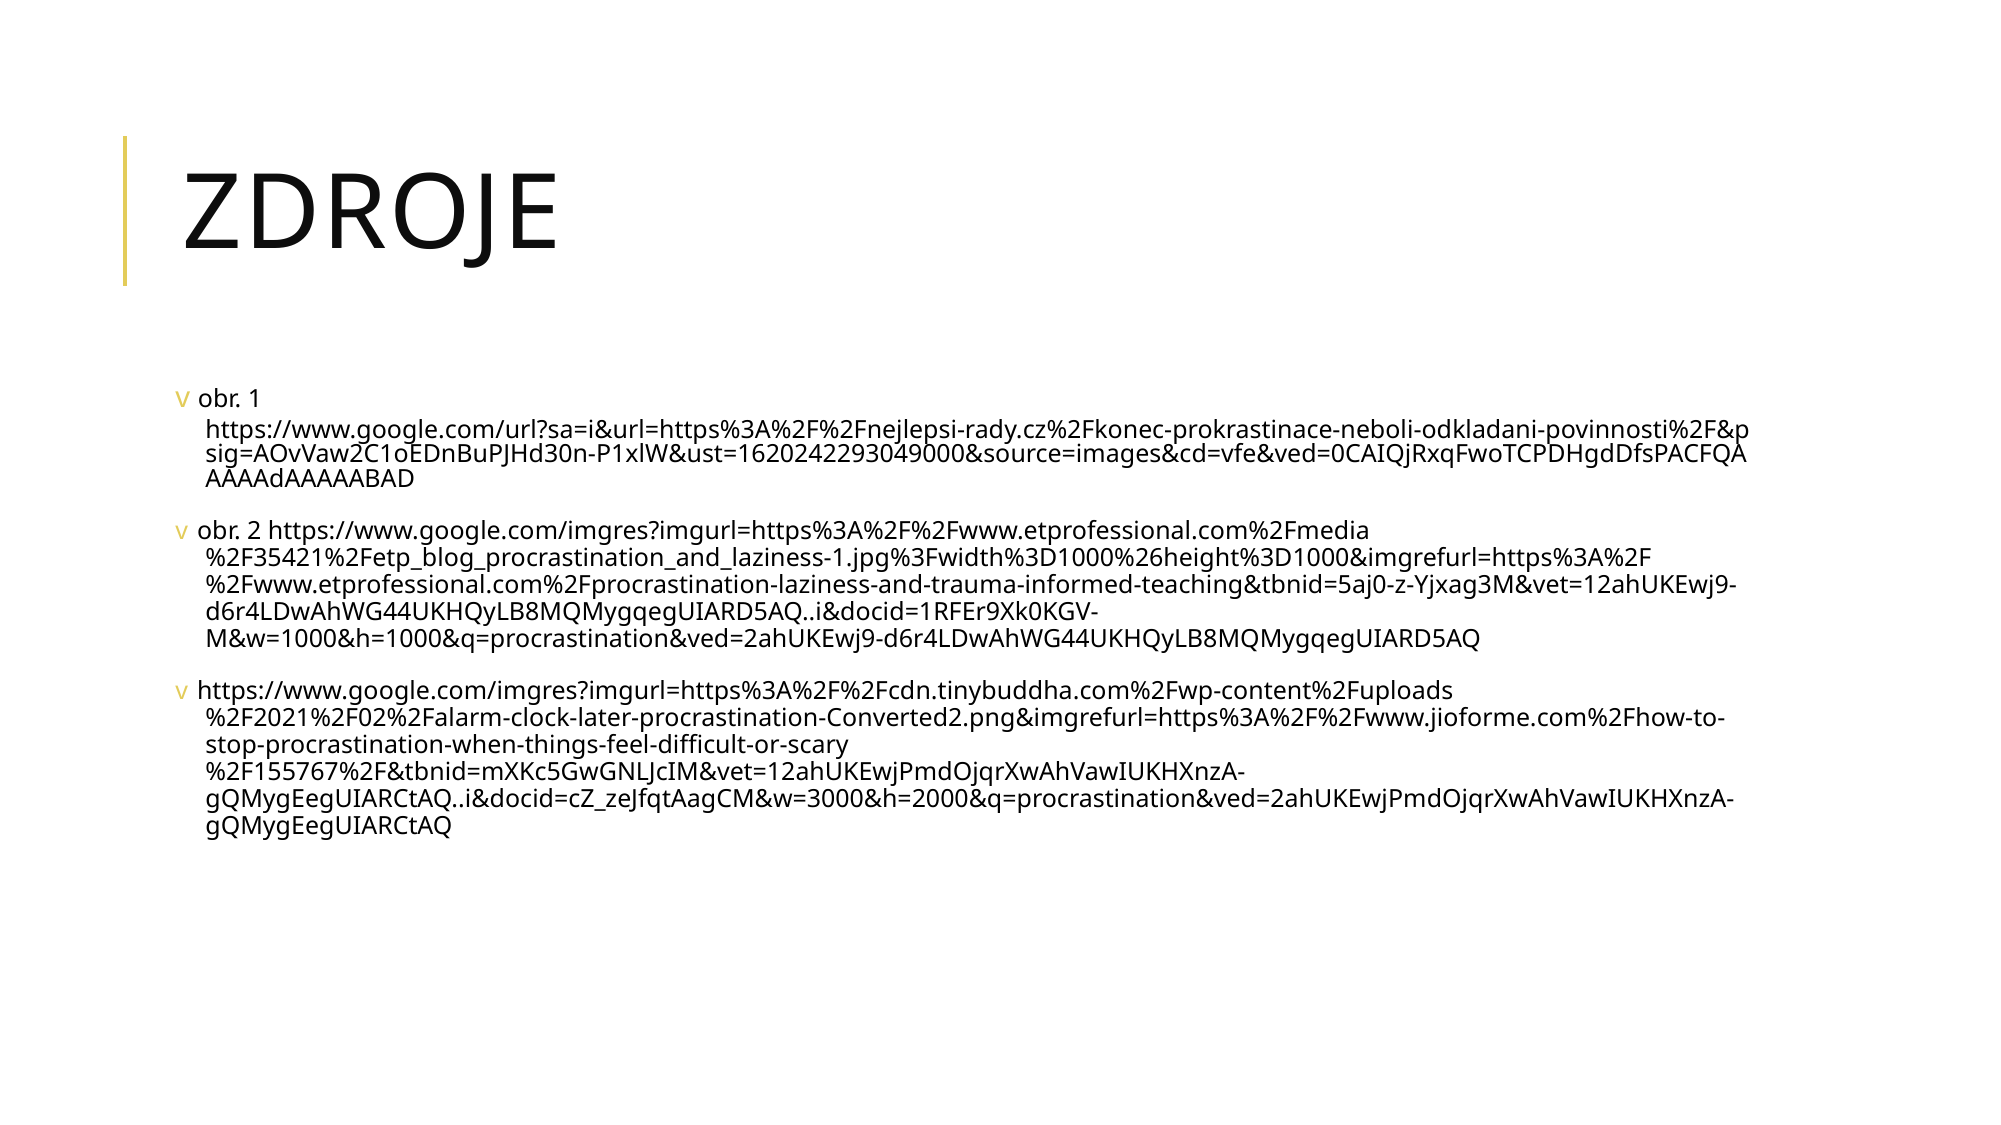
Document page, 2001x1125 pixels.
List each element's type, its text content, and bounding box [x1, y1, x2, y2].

title Zdroje [168, 96, 1763, 343]
list obr. 1 https://www.google.com/url?sa=i&url=https%3A%2F%2Fnejlepsi-rady.cz%2Fkonec-prokrastinace-neboli-odkladani-povinnosti%2F&psig=AOvVaw2C1oEDnBuPJHd30n-P1xlW&ust=1620242293049000&source=images&cd=vfe&ved=0CAIQjRxqFwoTCPDHgdDfsPACFQAAAAAdAAAAABAD obr. 2 https://www.google.com/imgres?imgurl=https%3A%2F%2Fwww.etprofessional.com%2Fmedia%2F35421%2Fetp_blog_procrastination_and_laziness-1.jpg%3Fwidth%3D1000%26height%3D1000&imgrefurl=https%3A%2F%2Fwww.etprofessional.com%2Fprocrastination-laziness-and-trauma-informed-teaching&tbnid=5aj0-z-Yjxag3M&vet=12ahUKEwj9-d6r4LDwAhWG44UKHQyLB8MQMygqegUIARD5AQ..i&docid=1RFEr9Xk0KGV-M&w=1000&h=1000&q=procrastination&ved=2ahUKEwj9-d6r4LDwAhWG44UKHQyLB8MQMygqegUIARD5AQ https://www.google.com/imgres?imgurl=https%3A%2F%2Fcdn.tinybuddha.com%2Fwp-content%2Fuploads%2F2021%2F02%2Falarm-clock-later-procrastination-Converted2.png&imgrefurl=https%3A%2F%2Fwww.jioforme.com%2Fhow-to-stop-procrastination-when-things-feel-difficult-or-scary%2F155767%2F&tbnid=mXKc5GwGNLJcIM&vet=12ahUKEwjPmdOjqrXwAhVawIUKHXnzA-gQMygEegUIARCtAQ..i&docid=cZ_zeJfqtAagCM&w=3000&h=2000&q=procrastination&ved=2ahUKEwjPmdOjqrXwAhVawIUKHXnzA-gQMygEegUIARCtAQ [168, 375, 1763, 1036]
